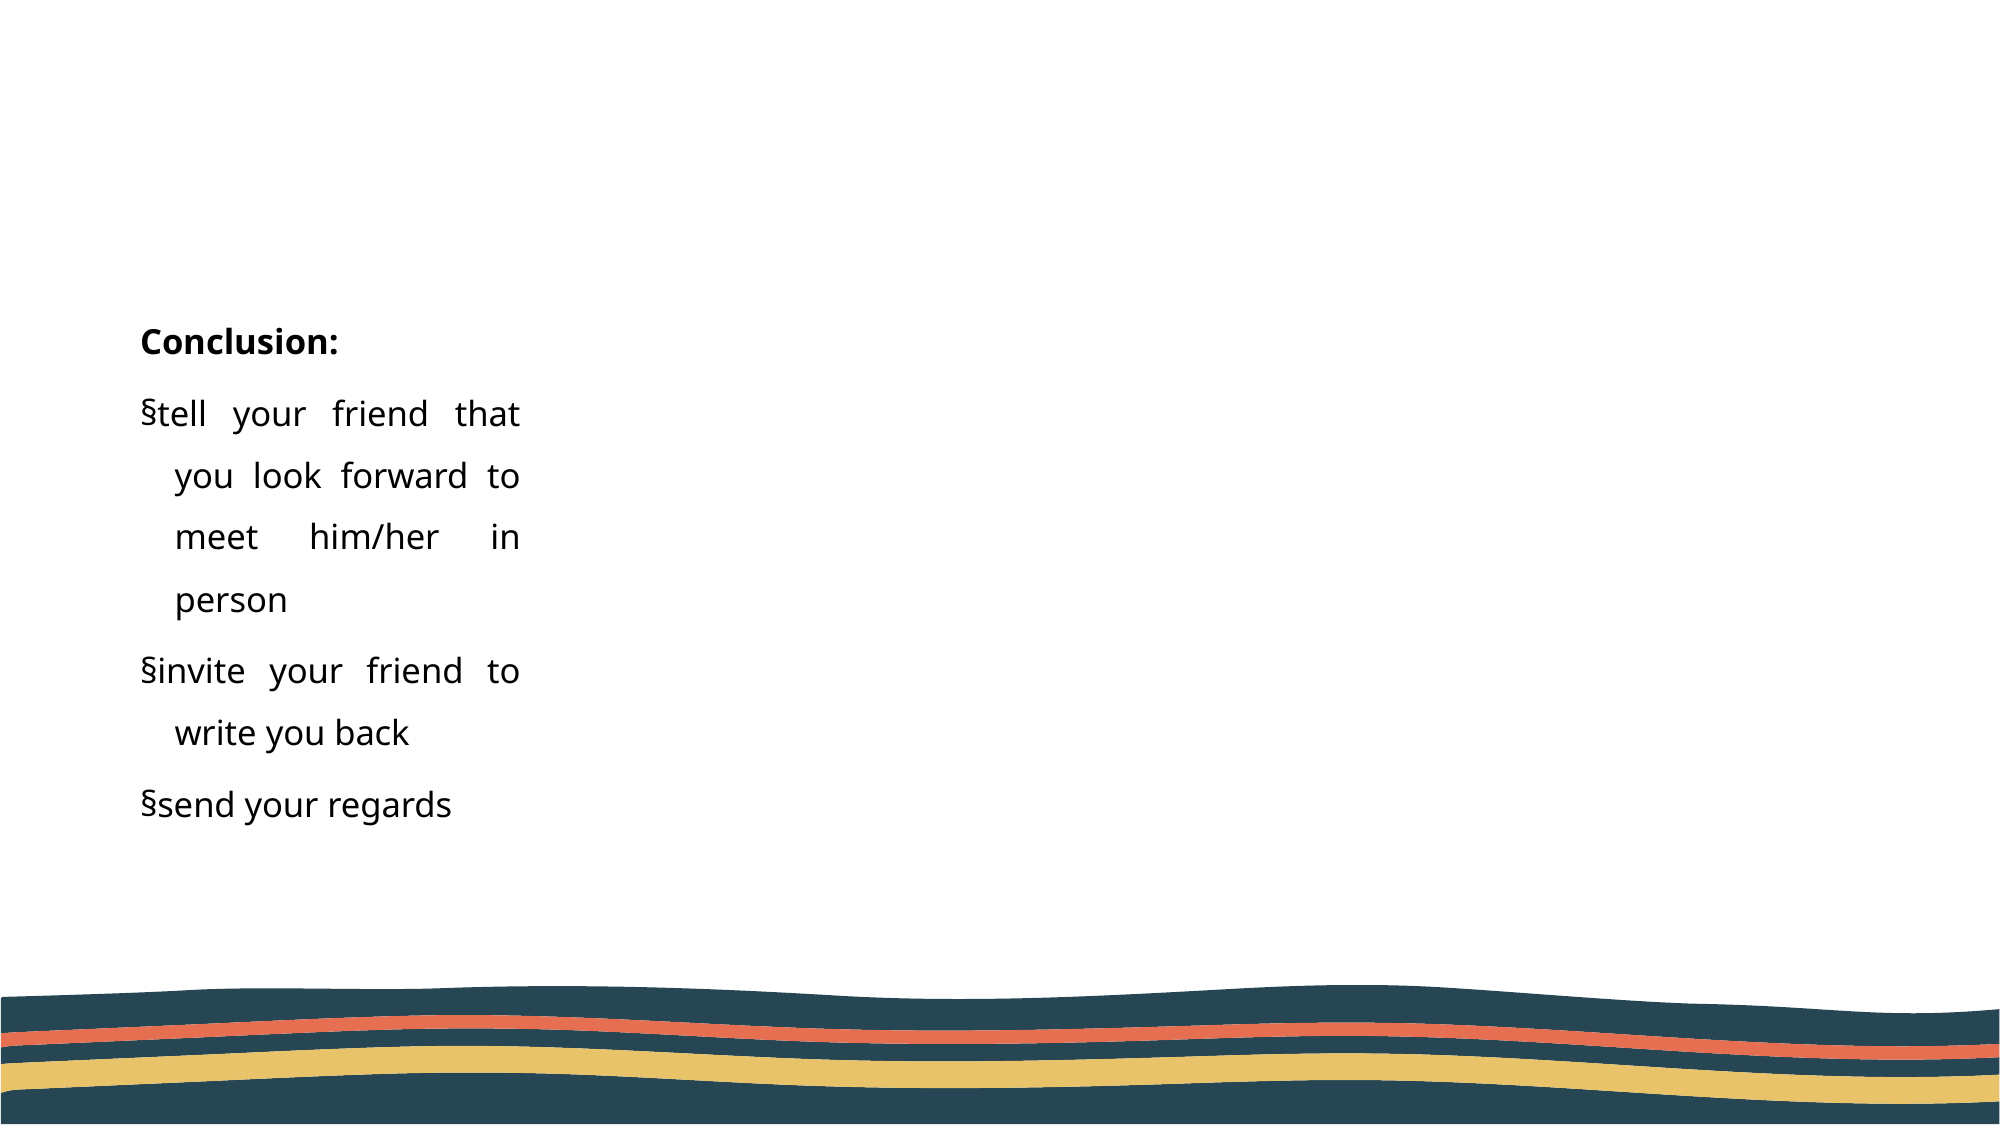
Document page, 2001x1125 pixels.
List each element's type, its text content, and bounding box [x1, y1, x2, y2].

list Conclusion: tell your friend that you look forward to meet him/her in person invite your friend to write you back send your regards [78, 74, 1922, 1125]
